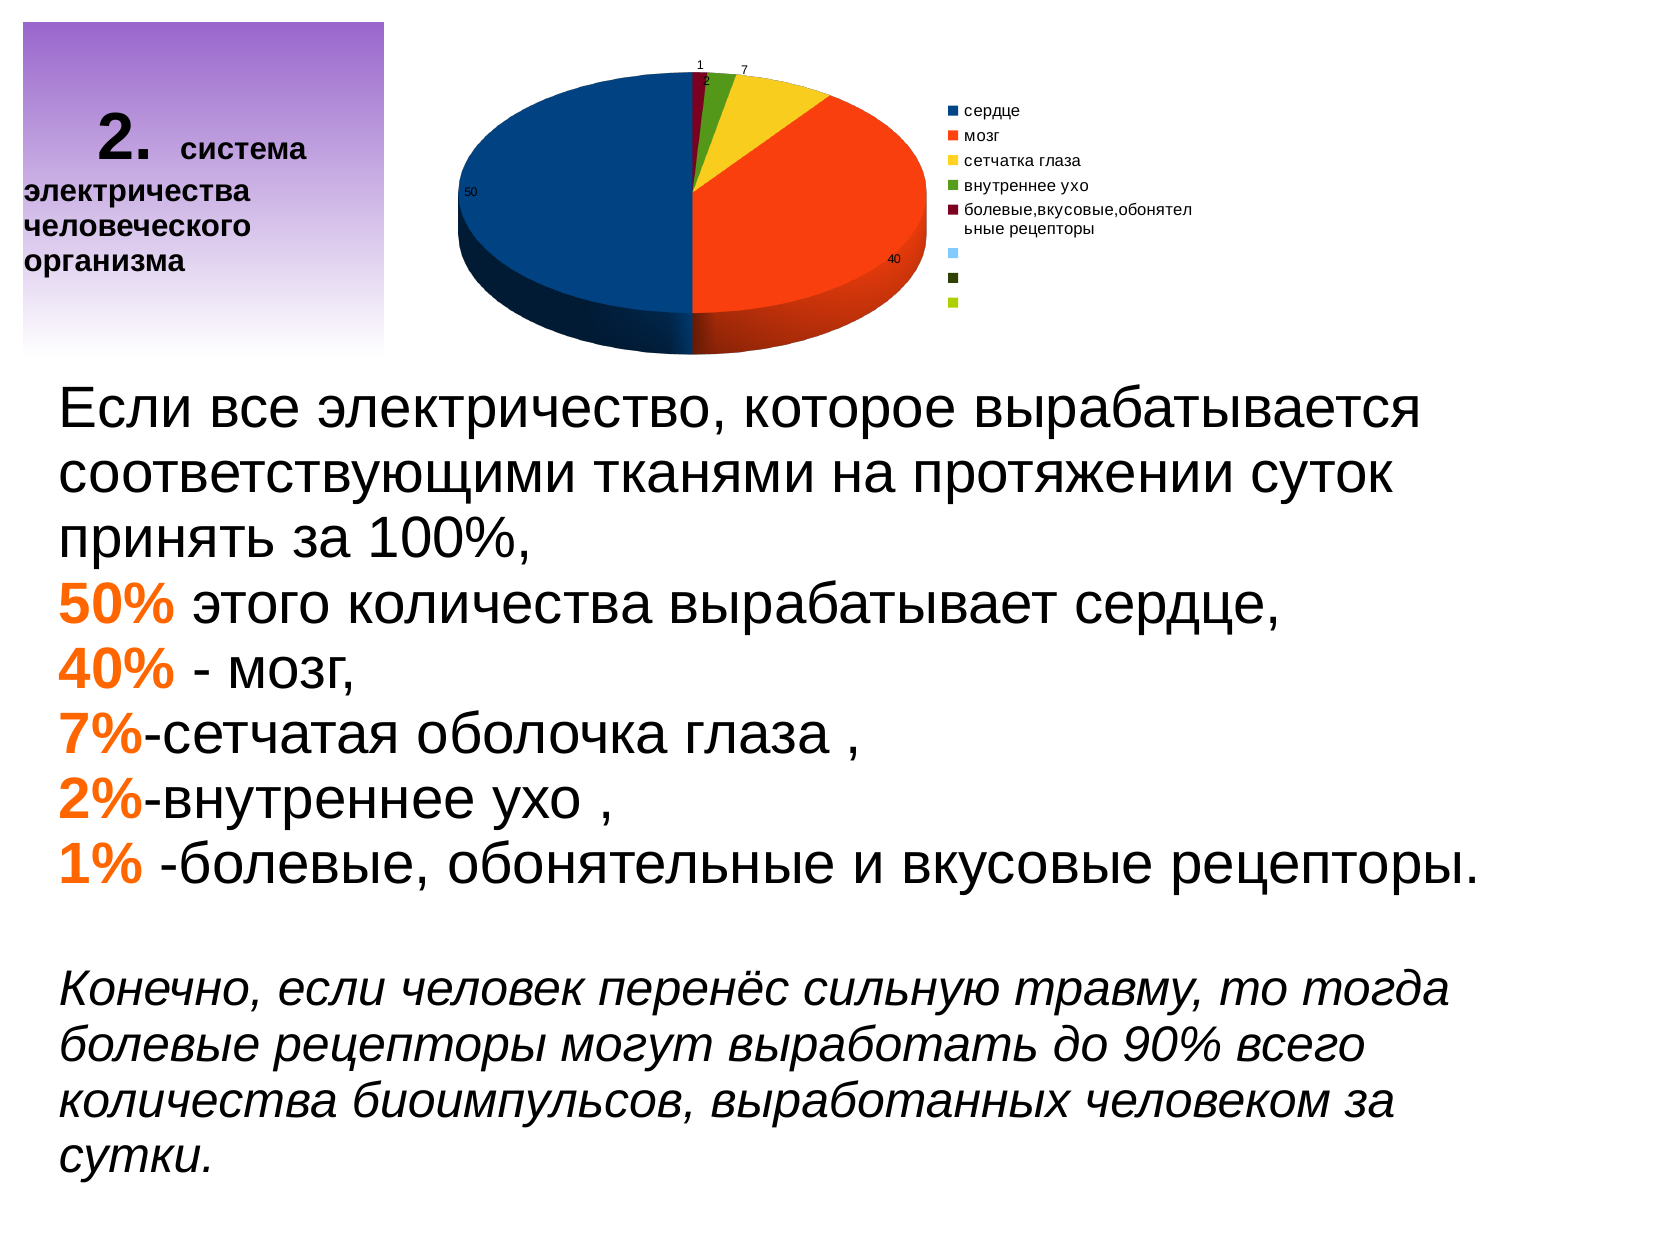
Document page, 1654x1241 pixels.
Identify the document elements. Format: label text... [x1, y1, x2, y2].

title 2. система электричества человеческого организма [23, 22, 384, 355]
chart [442, 0, 1211, 414]
text_box Если все электричество, которое вырабатывается соответствующими тканями на протяжении суток принять за 100%, 50% этого количества вырабатывает сердце, 40% - мозг, 7%-сетчатая оболочка глаза , 2%-внутреннее ухо , 1% -болевые, обонятельные и вкусовые рецепторы. Конечно, если человек перенёс сильную травму, то тогда болевые рецепторы могут выработать до 90% всего количества биоимпульсов, выработанных человеком за сутки. [59, 373, 1548, 1186]
